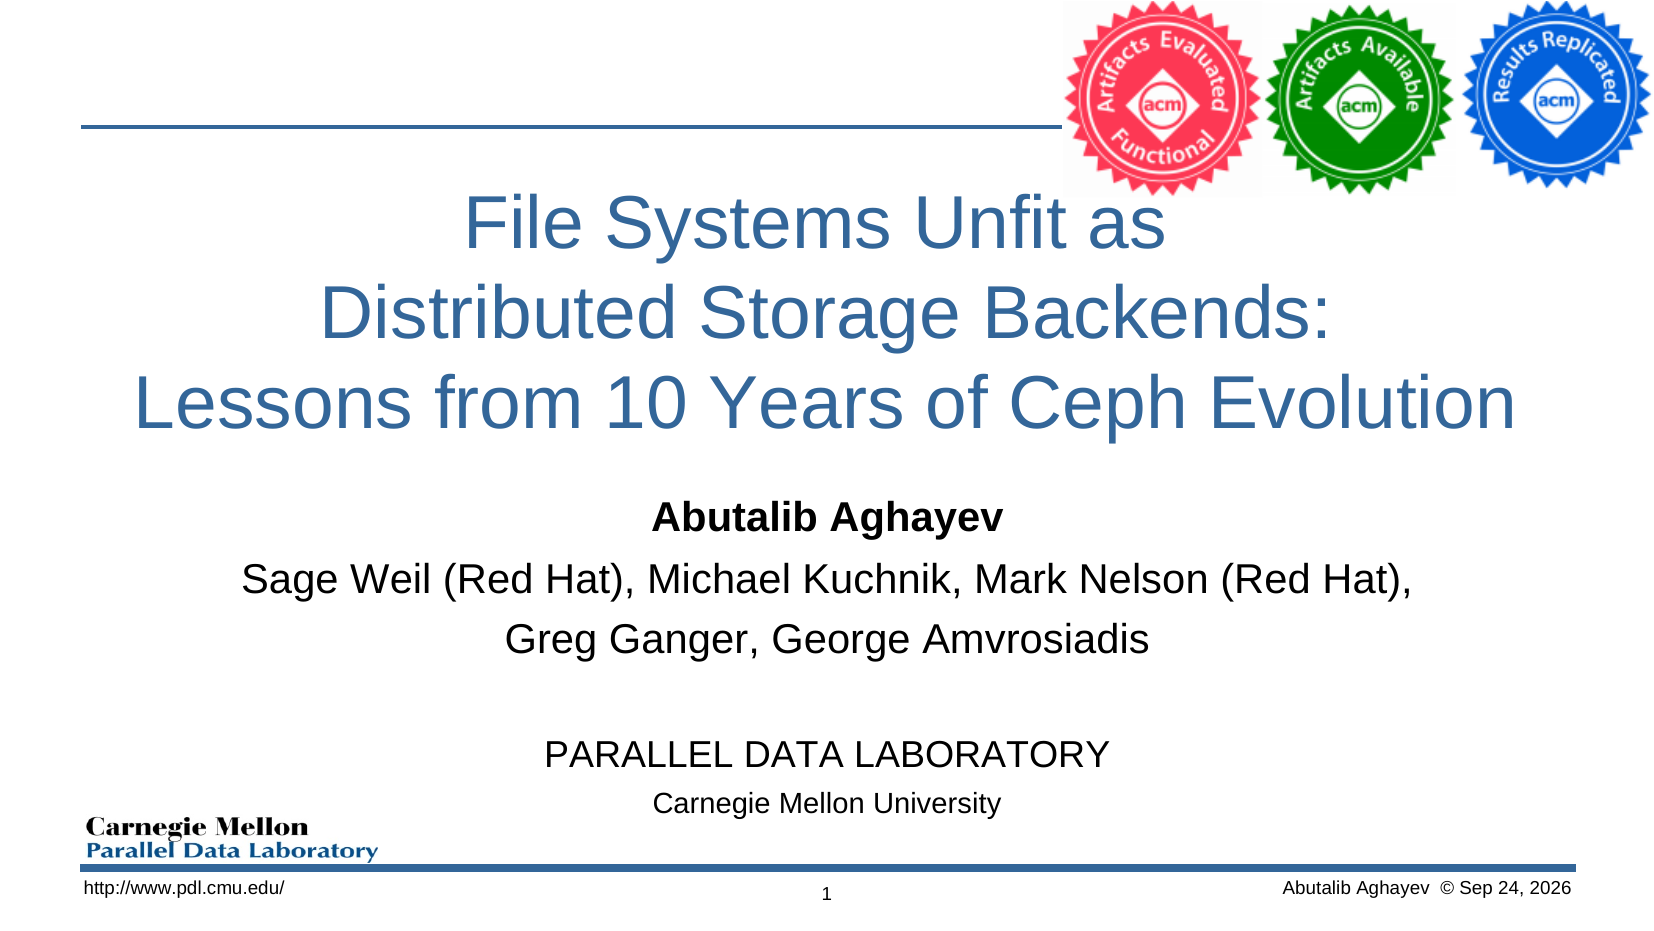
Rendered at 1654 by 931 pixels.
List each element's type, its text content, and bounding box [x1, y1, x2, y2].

picture [1062, 1, 1654, 202]
text_box <number> [665, 872, 989, 902]
picture [85, 828, 378, 863]
text_box Abutalib Aghayev © Nov 5, 2019 [1168, 866, 1589, 919]
title File Systems Unfit as Distributed Storage Backends: Lessons from 10 Years of Ceph Evolution [82, 165, 1570, 451]
text_box Abutalib Aghayev Sage Weil (Red Hat), Michael Kuchnik, Mark Nelson (Red Hat), Greg Ganger, George Amvrosiadis PARALLEL DATA LABORATORY Carnegie Mellon University [8, 482, 1646, 828]
text_box http://www.pdl.cmu.edu/ [66, 866, 481, 919]
